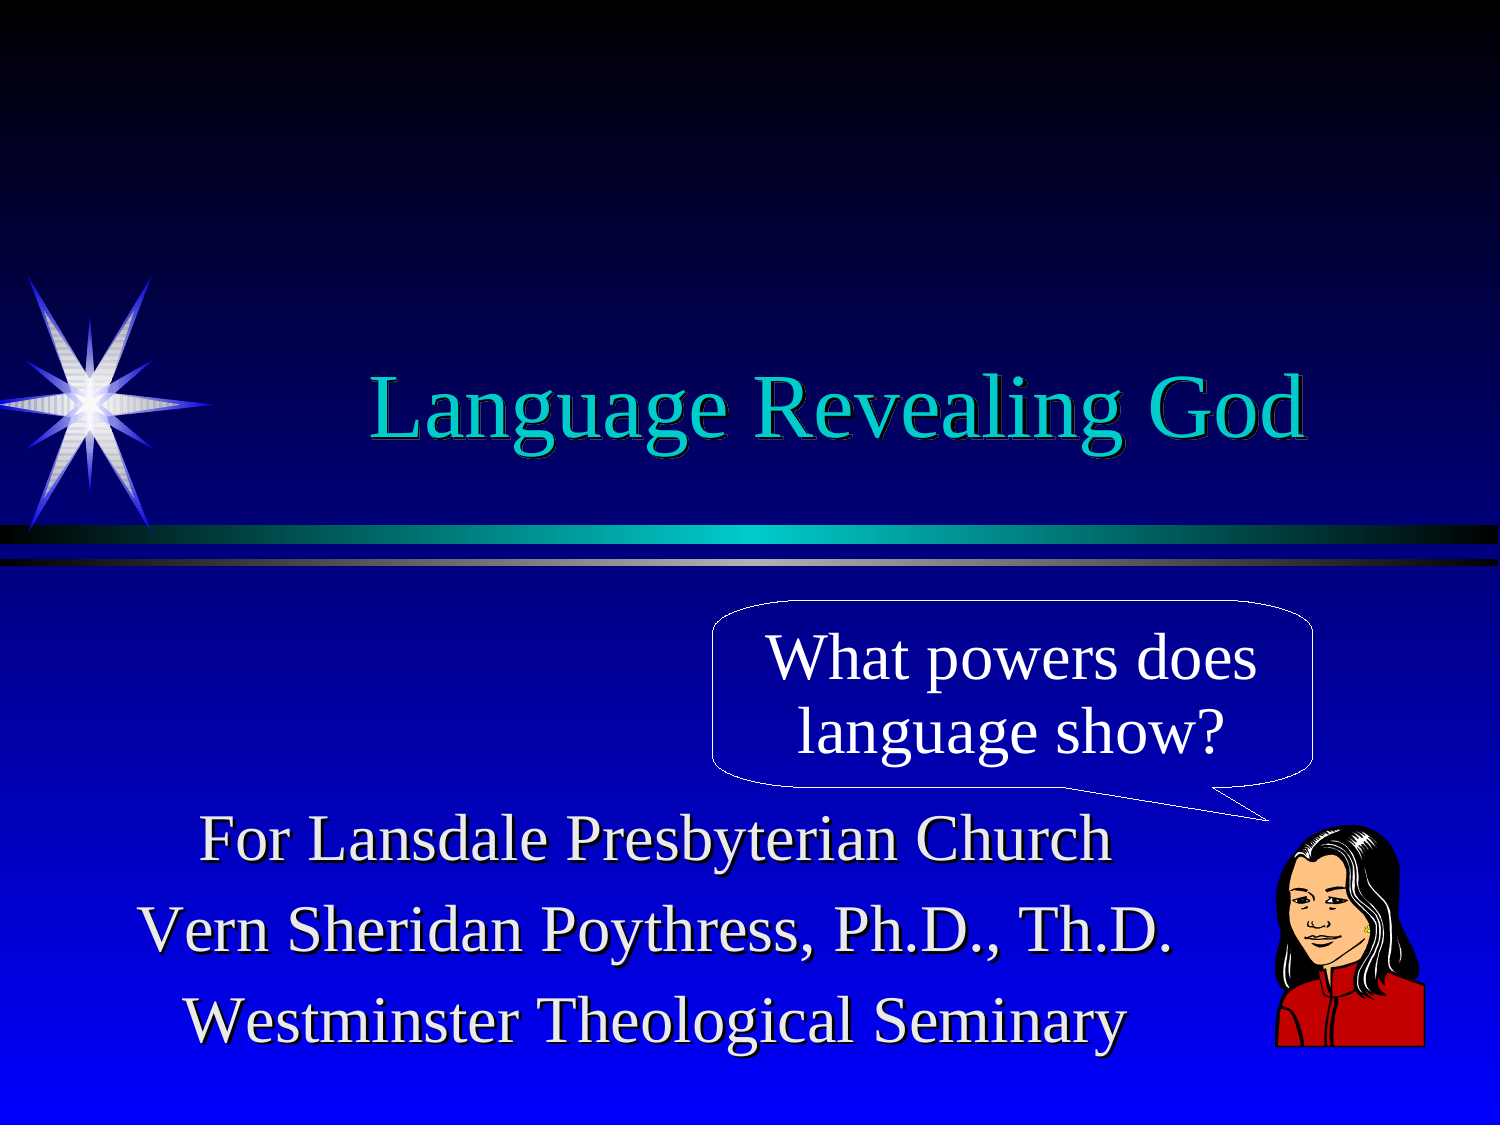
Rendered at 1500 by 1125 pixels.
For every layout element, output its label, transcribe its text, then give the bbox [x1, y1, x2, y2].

subtitle For Lansdale Presbyterian Church Vern Sheridan Poythress, Ph.D., Th.D. Westminster Theological Seminary [75, 763, 1238, 1095]
title Language Revealing God [200, 304, 1476, 508]
picture [1275, 825, 1426, 1048]
text_box What powers does language show? [712, 600, 1313, 821]
